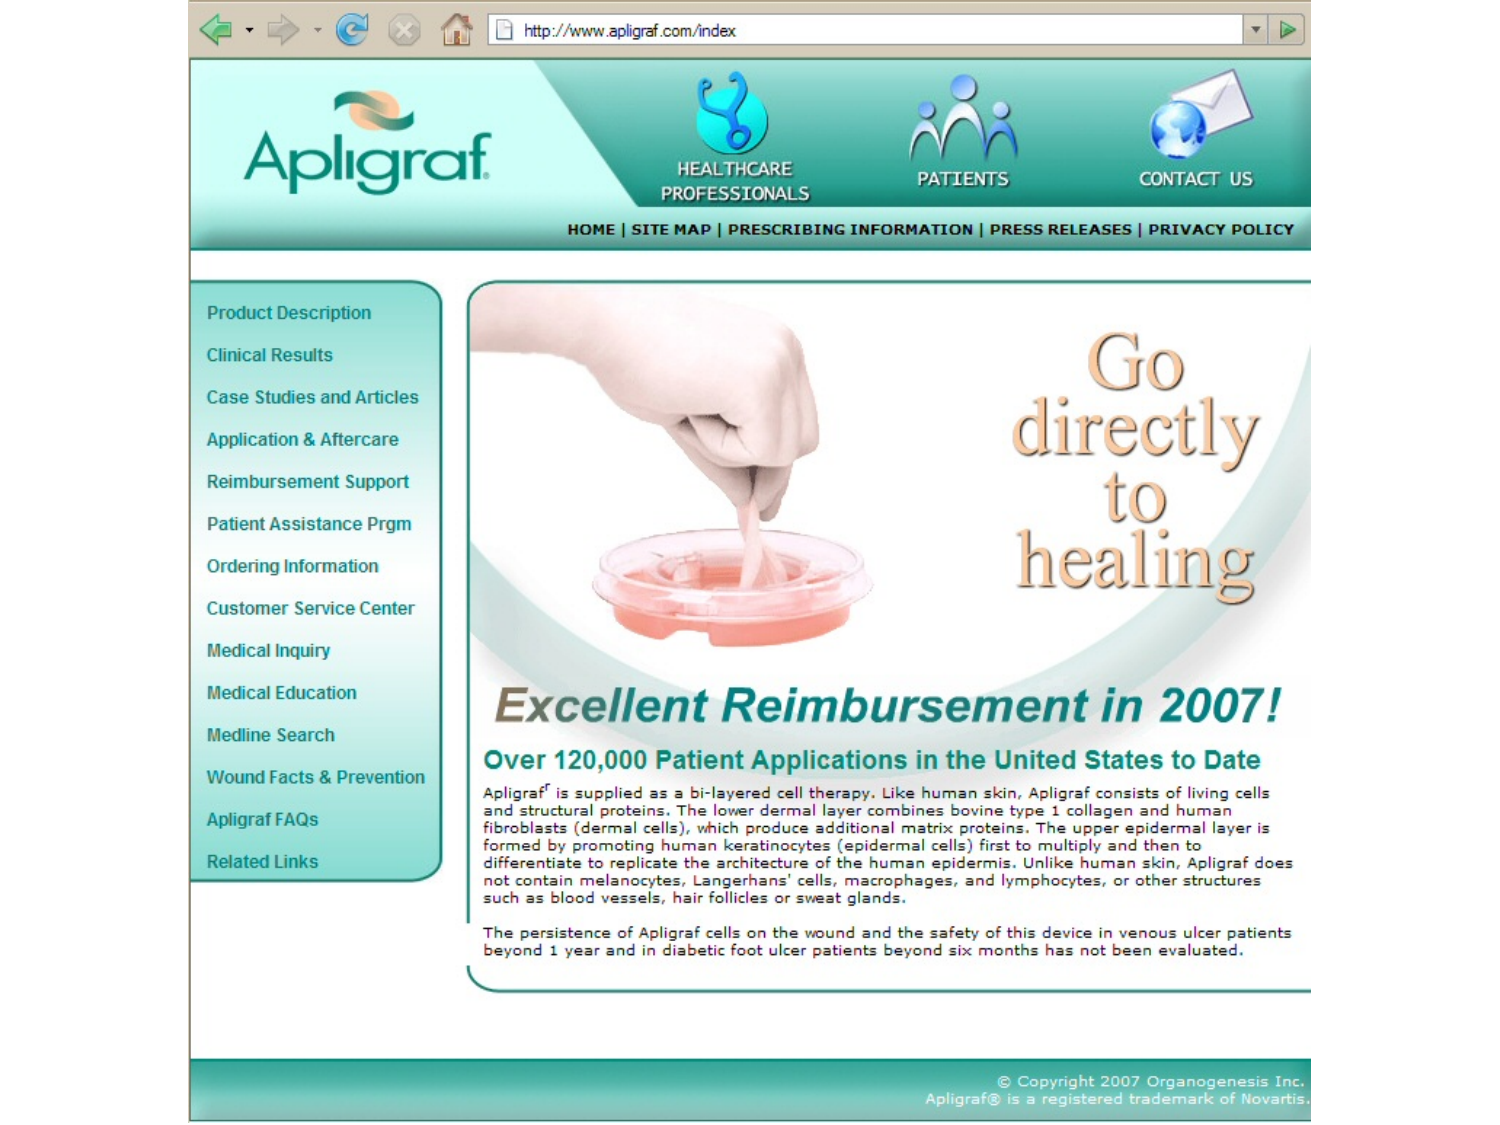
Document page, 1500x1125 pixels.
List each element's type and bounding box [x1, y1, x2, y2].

picture [188, 0, 1311, 1123]
